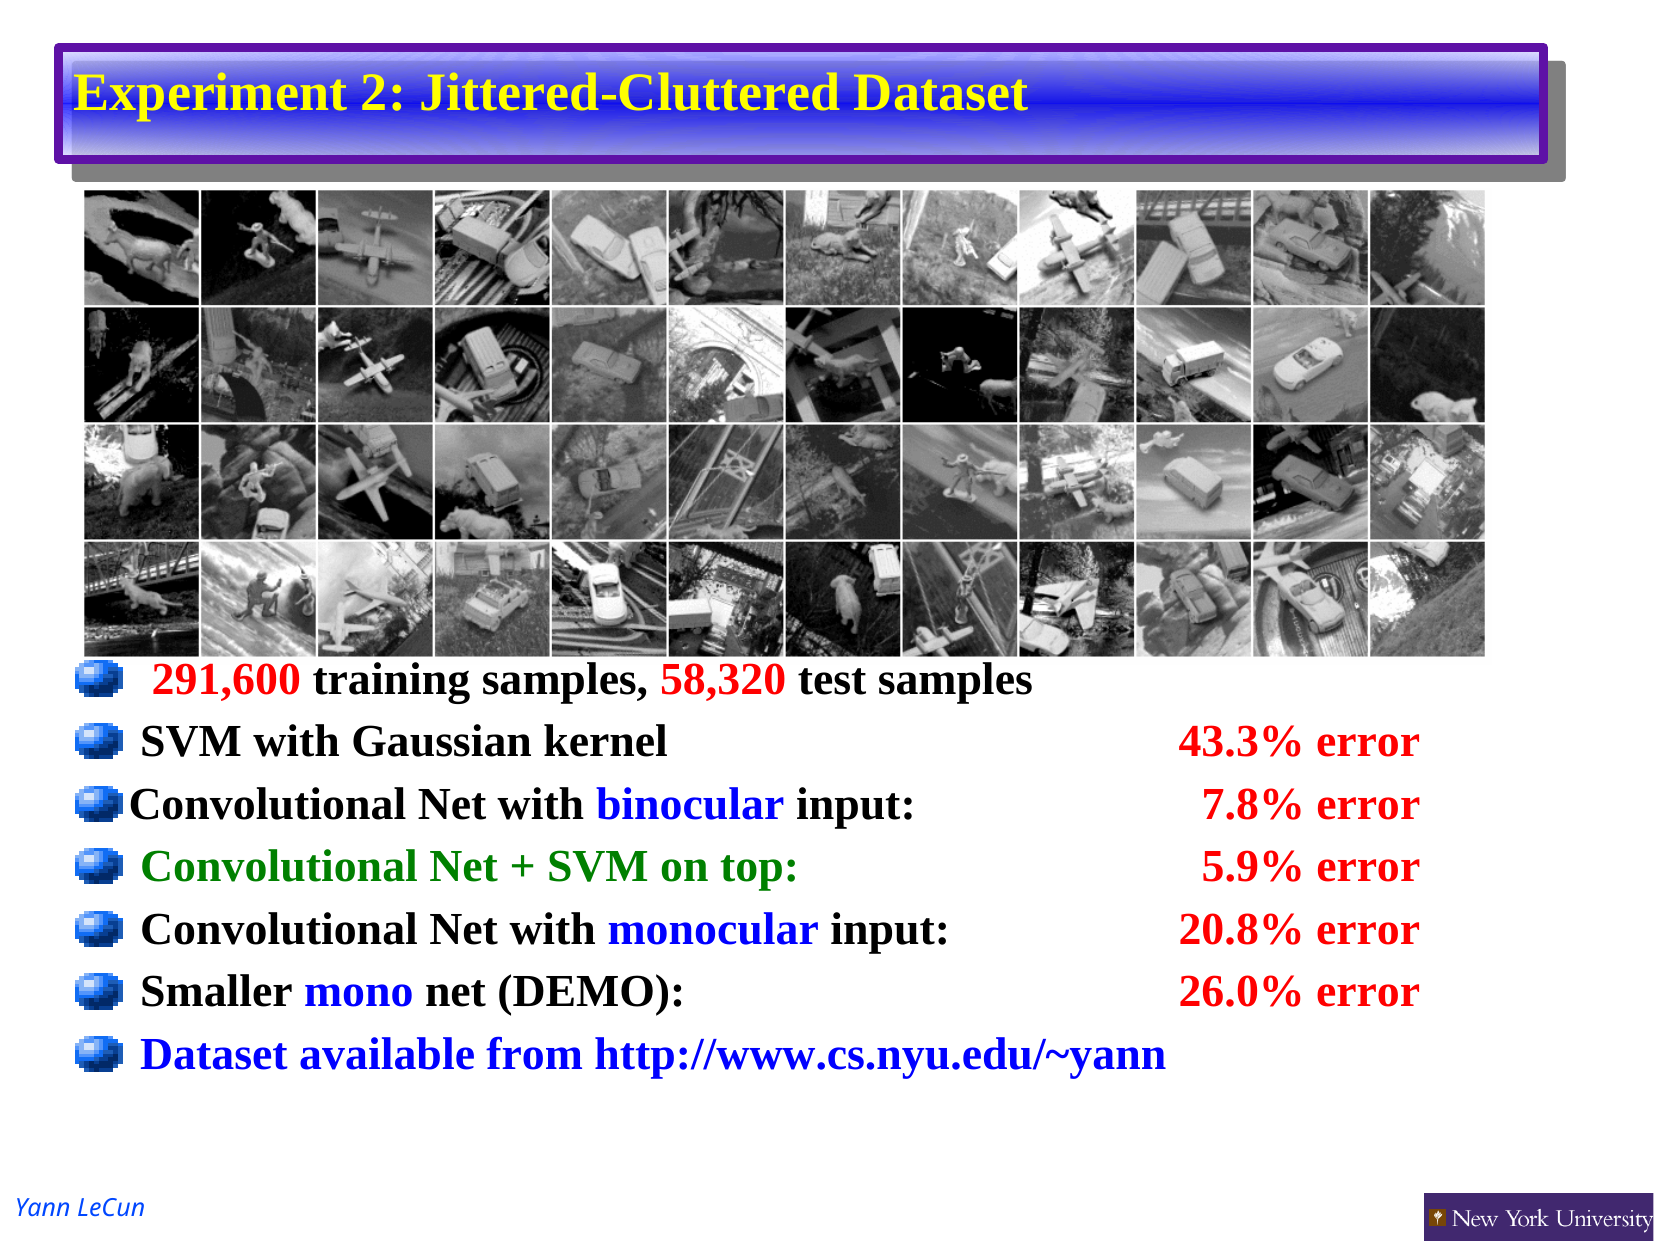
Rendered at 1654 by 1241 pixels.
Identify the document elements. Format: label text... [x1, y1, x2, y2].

text_box Experiment 2: Jittered-Cluttered Dataset [58, 47, 1544, 160]
picture [82, 188, 1492, 653]
text_box 291,600 training samples, 58,320 test samples SVM with Gaussian kernel 43.3% error Convolutional Net with binocular input: 7.8% error Convolutional Net + SVM on top: 5.9% error Convolutional Net with monocular input: 20.8% error Smaller mono net (DEMO): 26.0% error Dataset available from http://www.cs.nyu.edu/~yann [75, 653, 1609, 1152]
picture [1424, 1193, 1654, 1241]
